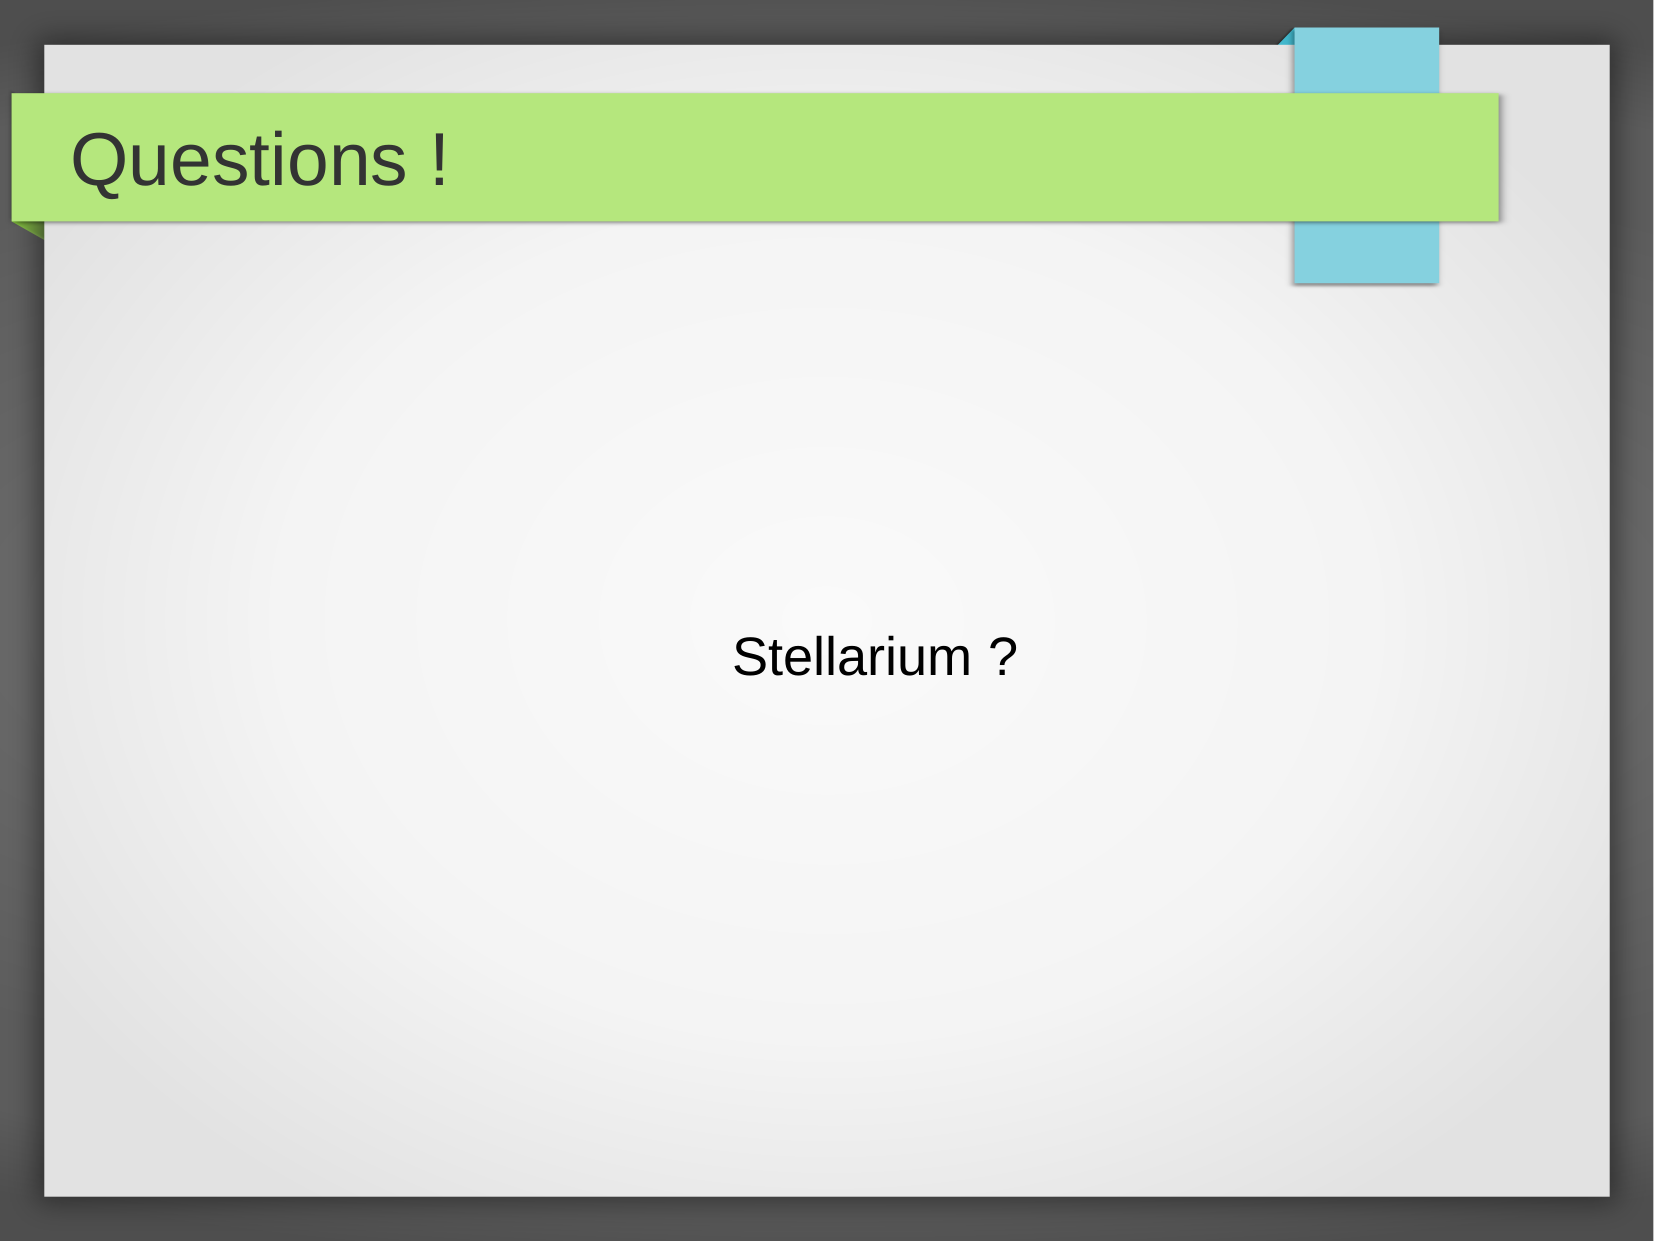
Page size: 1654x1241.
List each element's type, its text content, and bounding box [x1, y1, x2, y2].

title Questions ! [70, 106, 1229, 213]
list Stellarium ? [661, 625, 1063, 756]
picture [0, 0, 1654, 1241]
